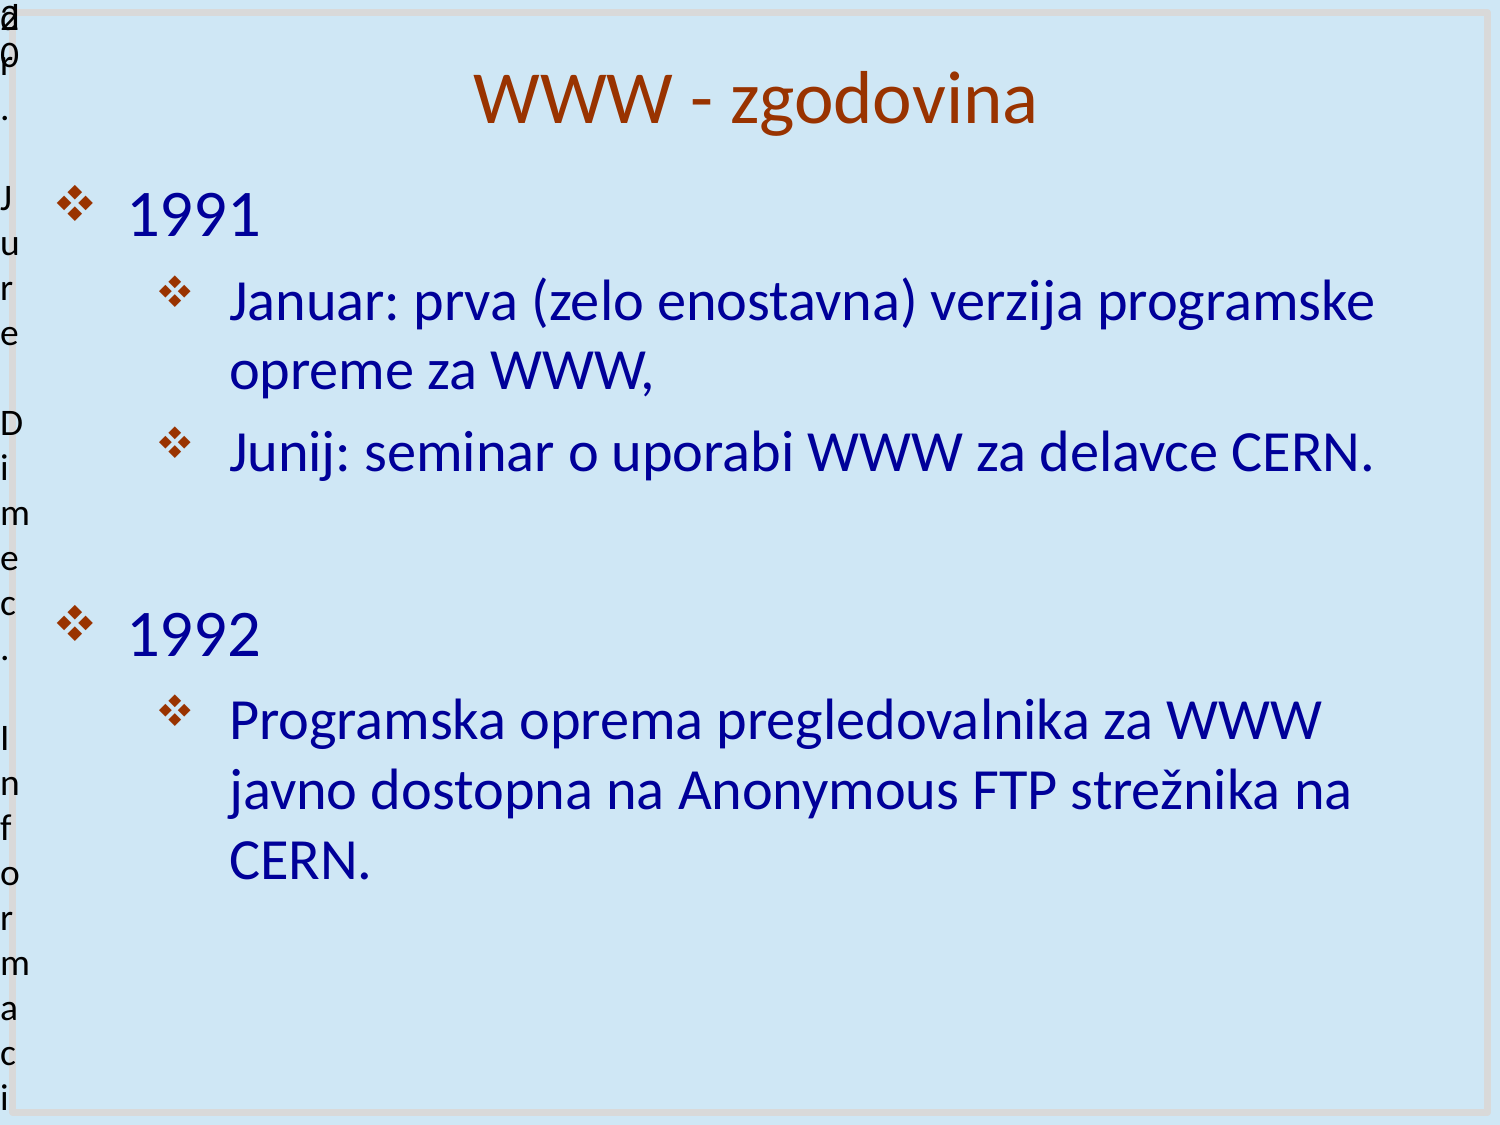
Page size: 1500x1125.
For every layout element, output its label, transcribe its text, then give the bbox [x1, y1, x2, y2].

title WWW - zgodovina [37, 37, 1475, 150]
list 1991 Januar: prva (zelo enostavna) verzija programske opreme za WWW, Junij: seminar o uporabi WWW za delavce CERN. 1992 Programska oprema pregledovalnika za WWW javno dostopna na Anonymous FTP strežnika na CERN. [37, 162, 1475, 1050]
